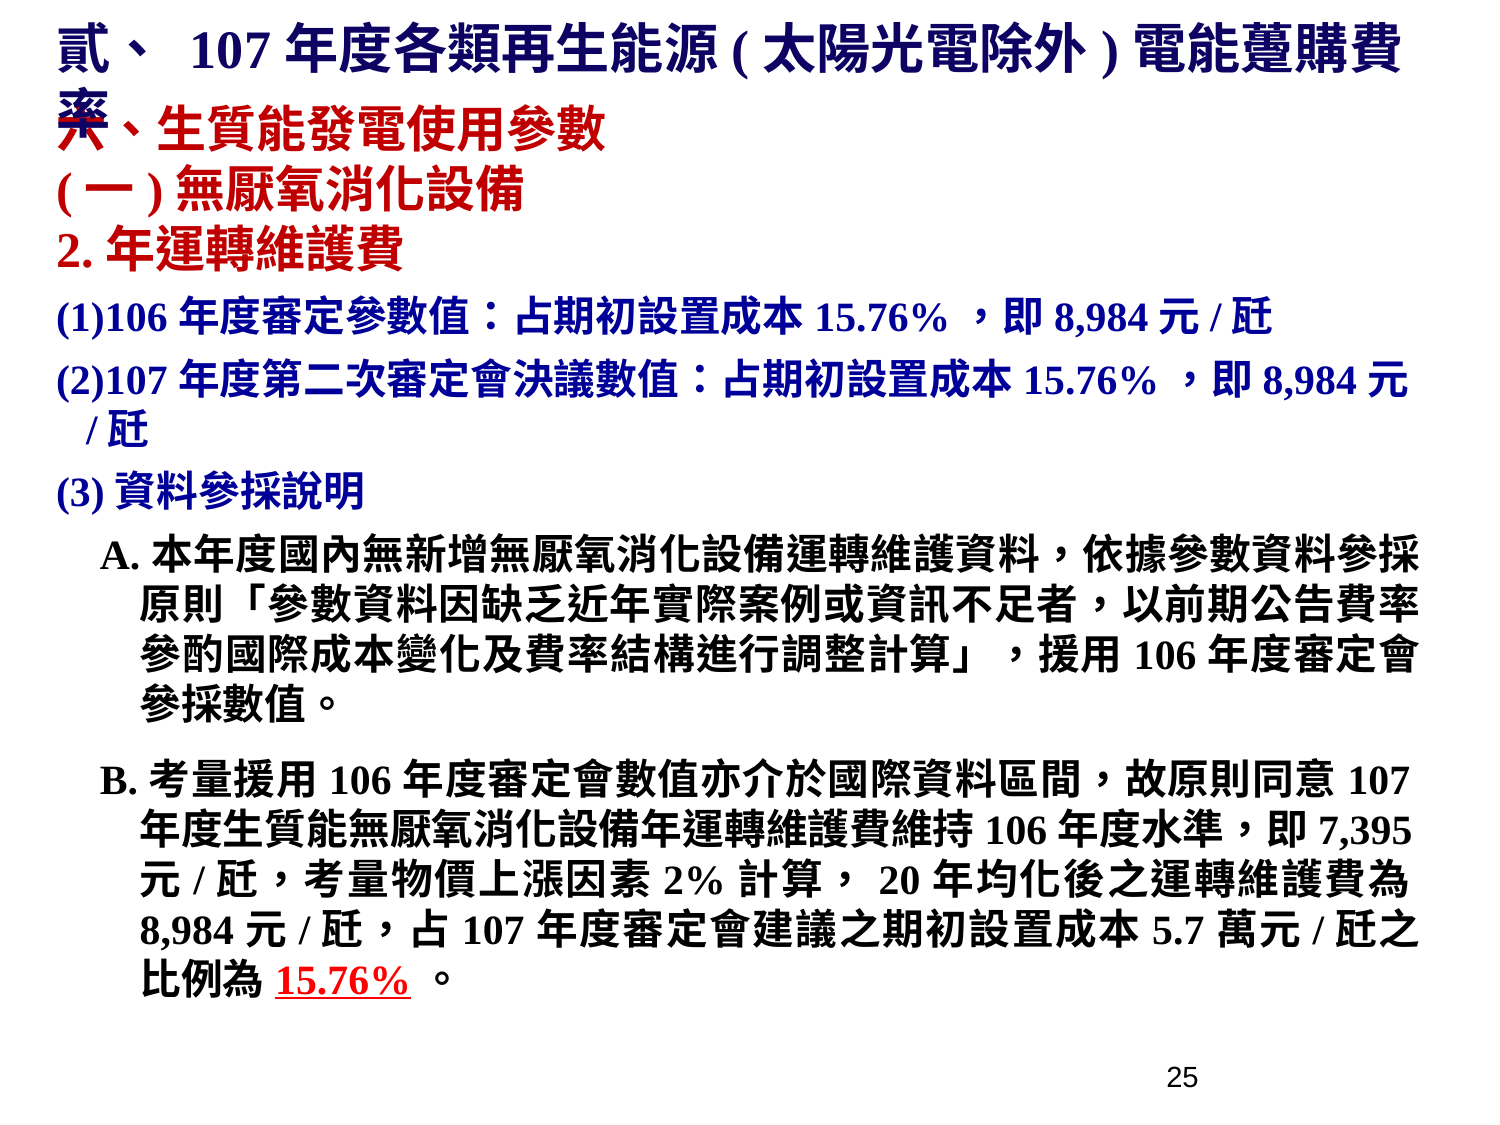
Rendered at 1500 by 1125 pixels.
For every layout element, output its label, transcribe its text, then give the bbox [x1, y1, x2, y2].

text_box <編號> [1151, 1051, 1500, 1125]
text_box 貳、 107年度各類再生能源(太陽光電除外)電能躉購費率 [41, 7, 1459, 90]
text_box 六、生質能發電使用參數 (一)無厭氧消化設備 2.年運轉維護費 (1)106年度審定參數值：占期初設置成本15.76%，即8,984元/瓩 (2)107年度第二次審定會決議數值：占期初設置成本15.76%，即8,984元/瓩 (3)資料參採說明 A.本年度國內無新增無厭氧消化設備運轉維護資料，依據參數資料參採原則「參數資料因缺乏近年實際案例或資訊不足者，以前期公告費率參酌國際成本變化及費率結構進行調整計算」，援用106年度審定會參採數值。 B.考量援用106年度審定會數值亦介於國際資料區間，故原則同意107年度生質能無厭氧消化設備年運轉維護費維持106年度水準，即7,395元/瓩，考量物價上漲因素2%計算，20年均化後之運轉維護費為8,984元/瓩，占107年度審定會建議之期初設置成本5.7萬元/瓩之比例為15.76%。 [41, 90, 1436, 1011]
